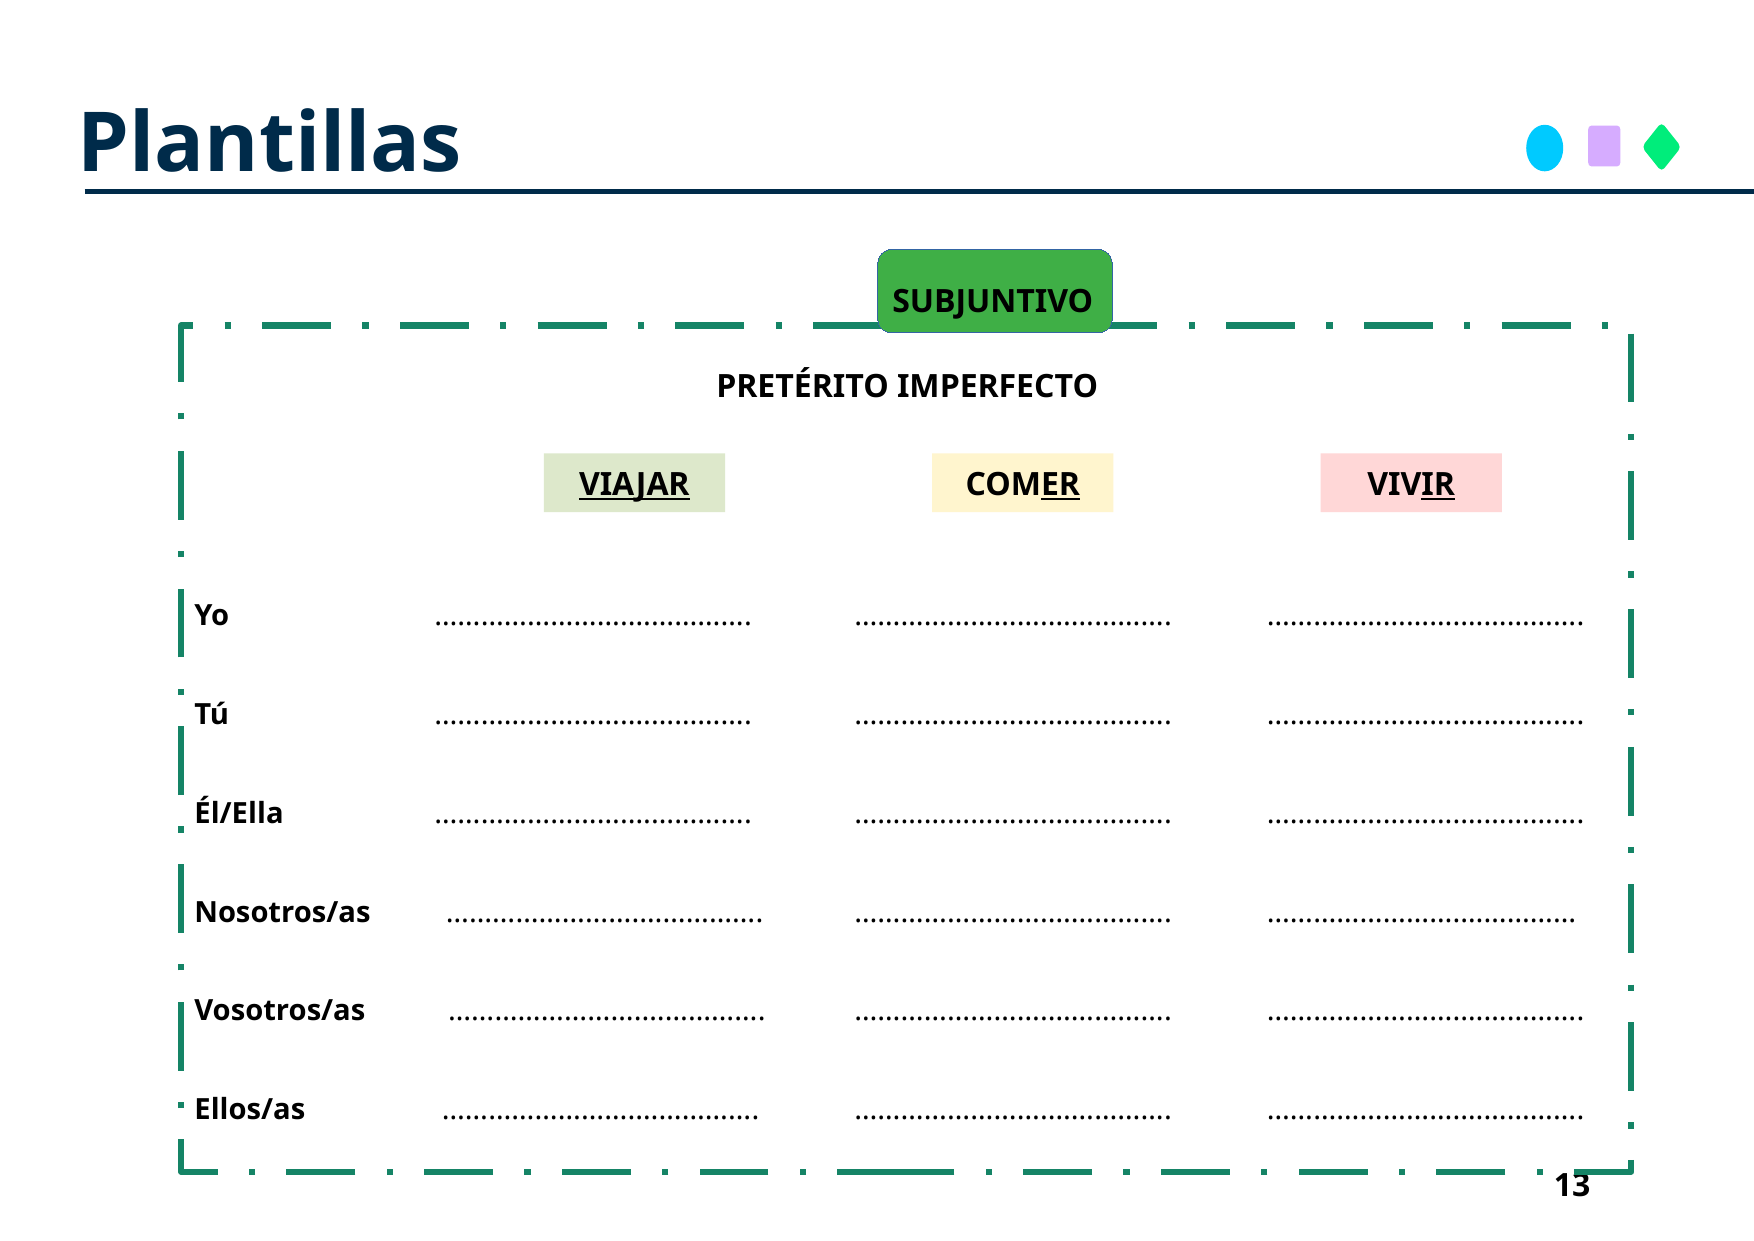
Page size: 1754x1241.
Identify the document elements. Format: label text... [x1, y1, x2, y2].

text_box SUBJUNTIVO [846, 260, 1140, 339]
text_box COMER [932, 455, 1114, 510]
text_box VIAJAR [543, 455, 726, 510]
text_box VIVIR [1320, 455, 1502, 510]
text_box [181, 325, 1632, 1172]
title Plantillas [77, 32, 1408, 196]
text_box Yo …………………….……………. …………………….……………. …………………….……………. Tú …………………….……………. …………………….……………. …………………….……………. Él/Ella …………………….……………. …………………….……………. …………………….……………. Nosotros/as …………………….……………. …………………….……………. …………………….…………… Vosotros/as …………………….……………. …………………….……………. …………………….……………. Ellos/as …………………….……………. …………………….……………. …………………….……………. [177, 550, 1625, 1172]
text_box [878, 249, 1112, 260]
text_box PRETÉRITO IMPERFECTO [649, 339, 1166, 431]
